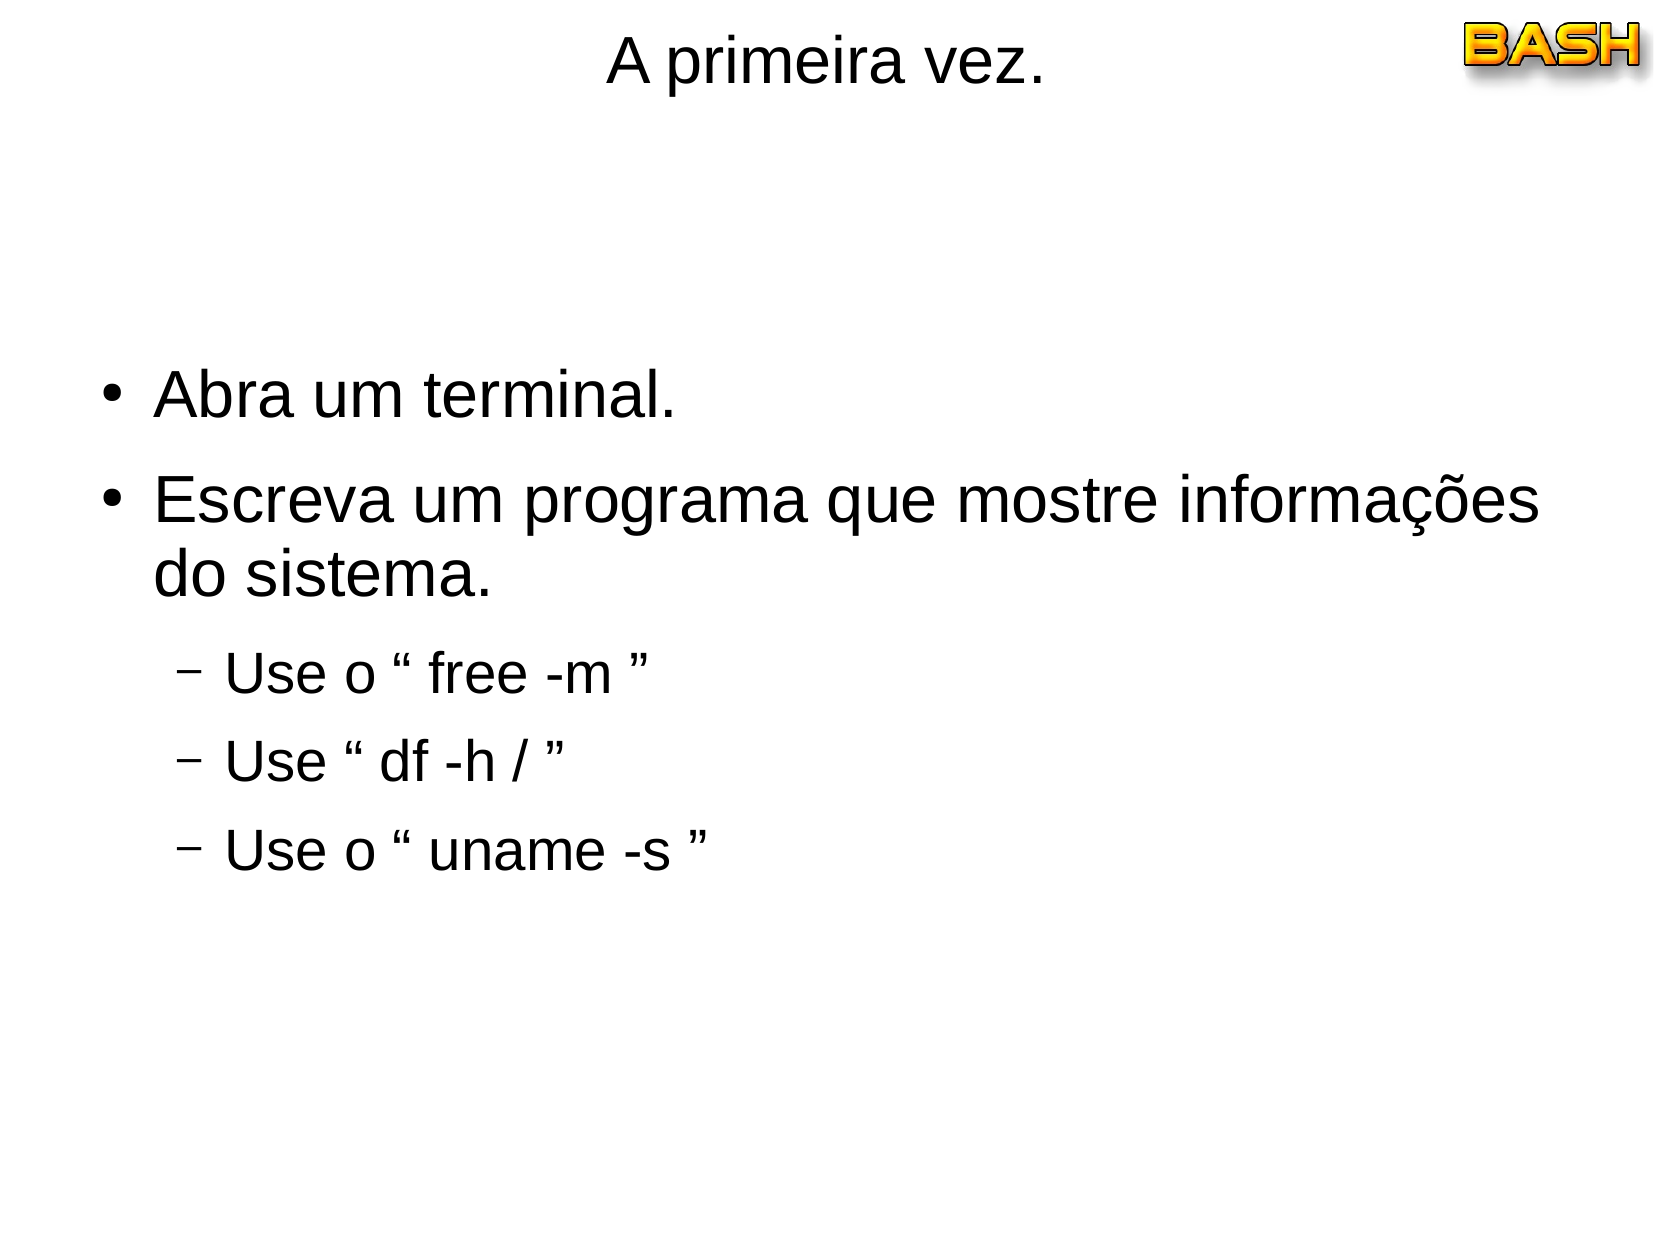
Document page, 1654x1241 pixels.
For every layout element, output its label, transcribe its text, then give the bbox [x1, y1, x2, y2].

picture [1450, 0, 1654, 96]
title A primeira vez. [82, 22, 1571, 98]
list Abra um terminal. Escreva um programa que mostre informações do sistema. Use o “ free -m ” Use “ df -h / ” Use o “ uname -s ” [82, 357, 1571, 883]
